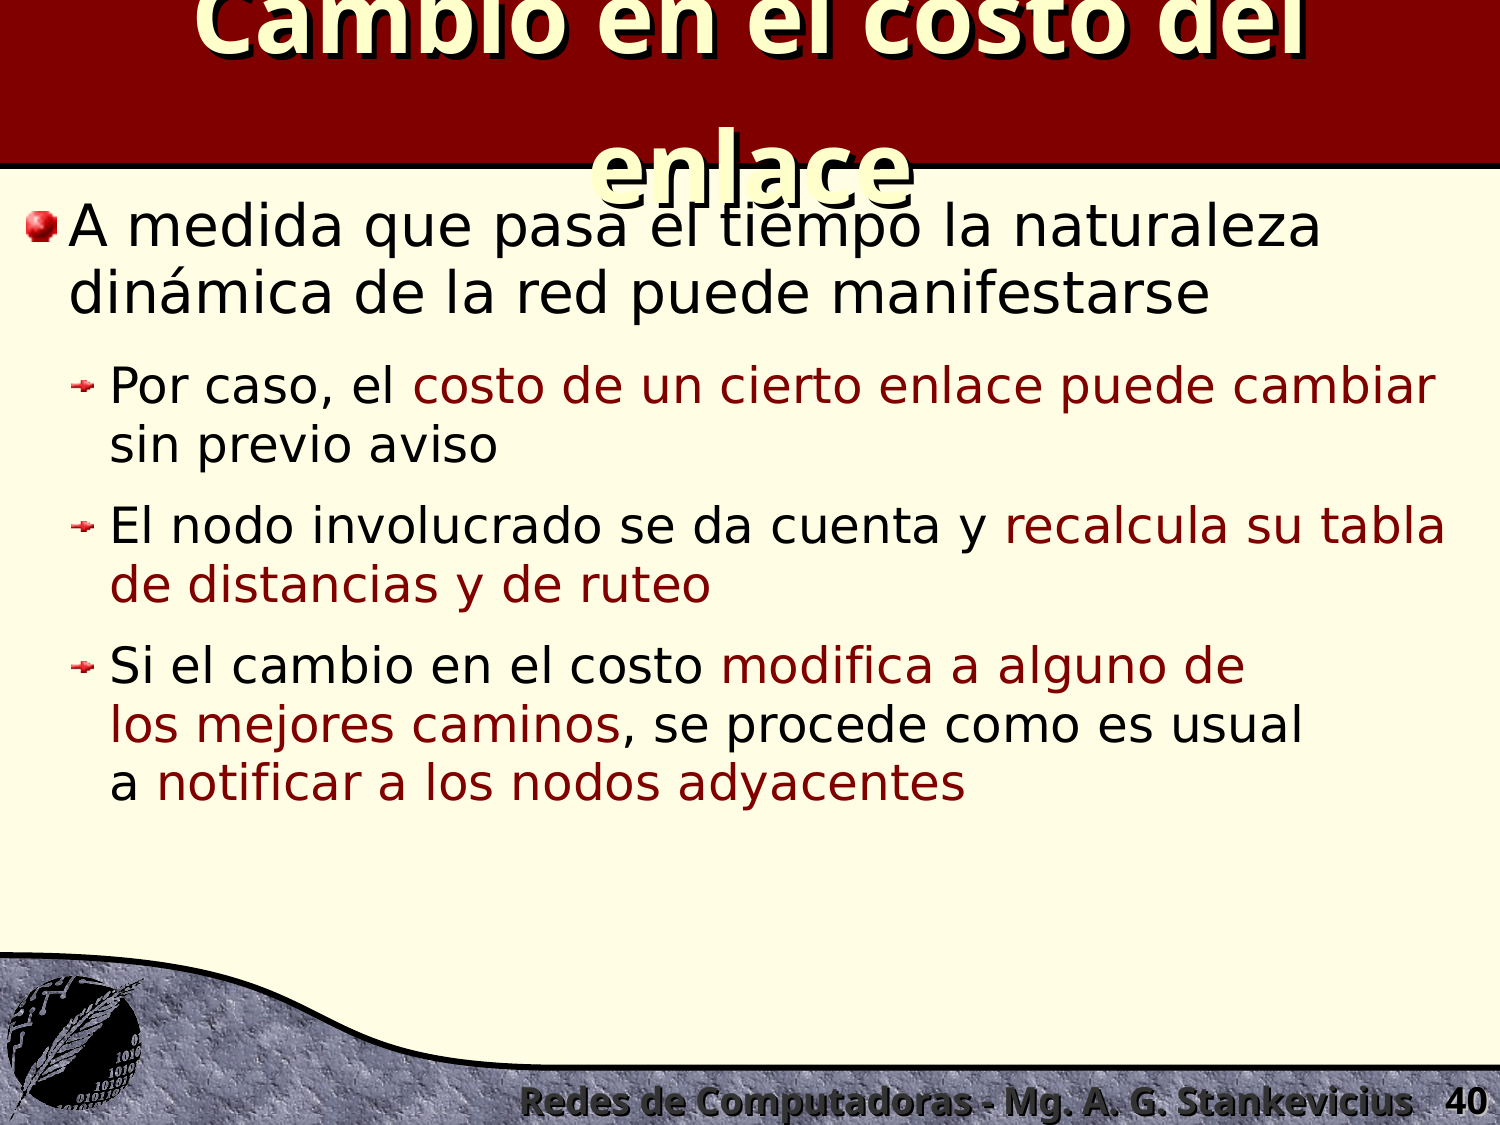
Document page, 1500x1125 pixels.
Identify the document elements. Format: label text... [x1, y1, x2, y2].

picture [1047, 1100, 1054, 1110]
picture [0, 959, 1500, 1125]
title Cambio en el costo del enlace [15, 5, 1485, 160]
list A medida que pasa el tiempo la naturaleza dinámica de la red puede manifestarse Por caso, el costo de un cierto enlace puede cambiar sin previo aviso El nodo involucrado se da cuenta y recalcula su tabla de distancias y de ruteo Si el cambio en el costo modifica a alguno de los mejores caminos, se procede como es usual a notificar a los nodos adyacentes [11, 192, 1486, 921]
picture [790, 1100, 795, 1110]
